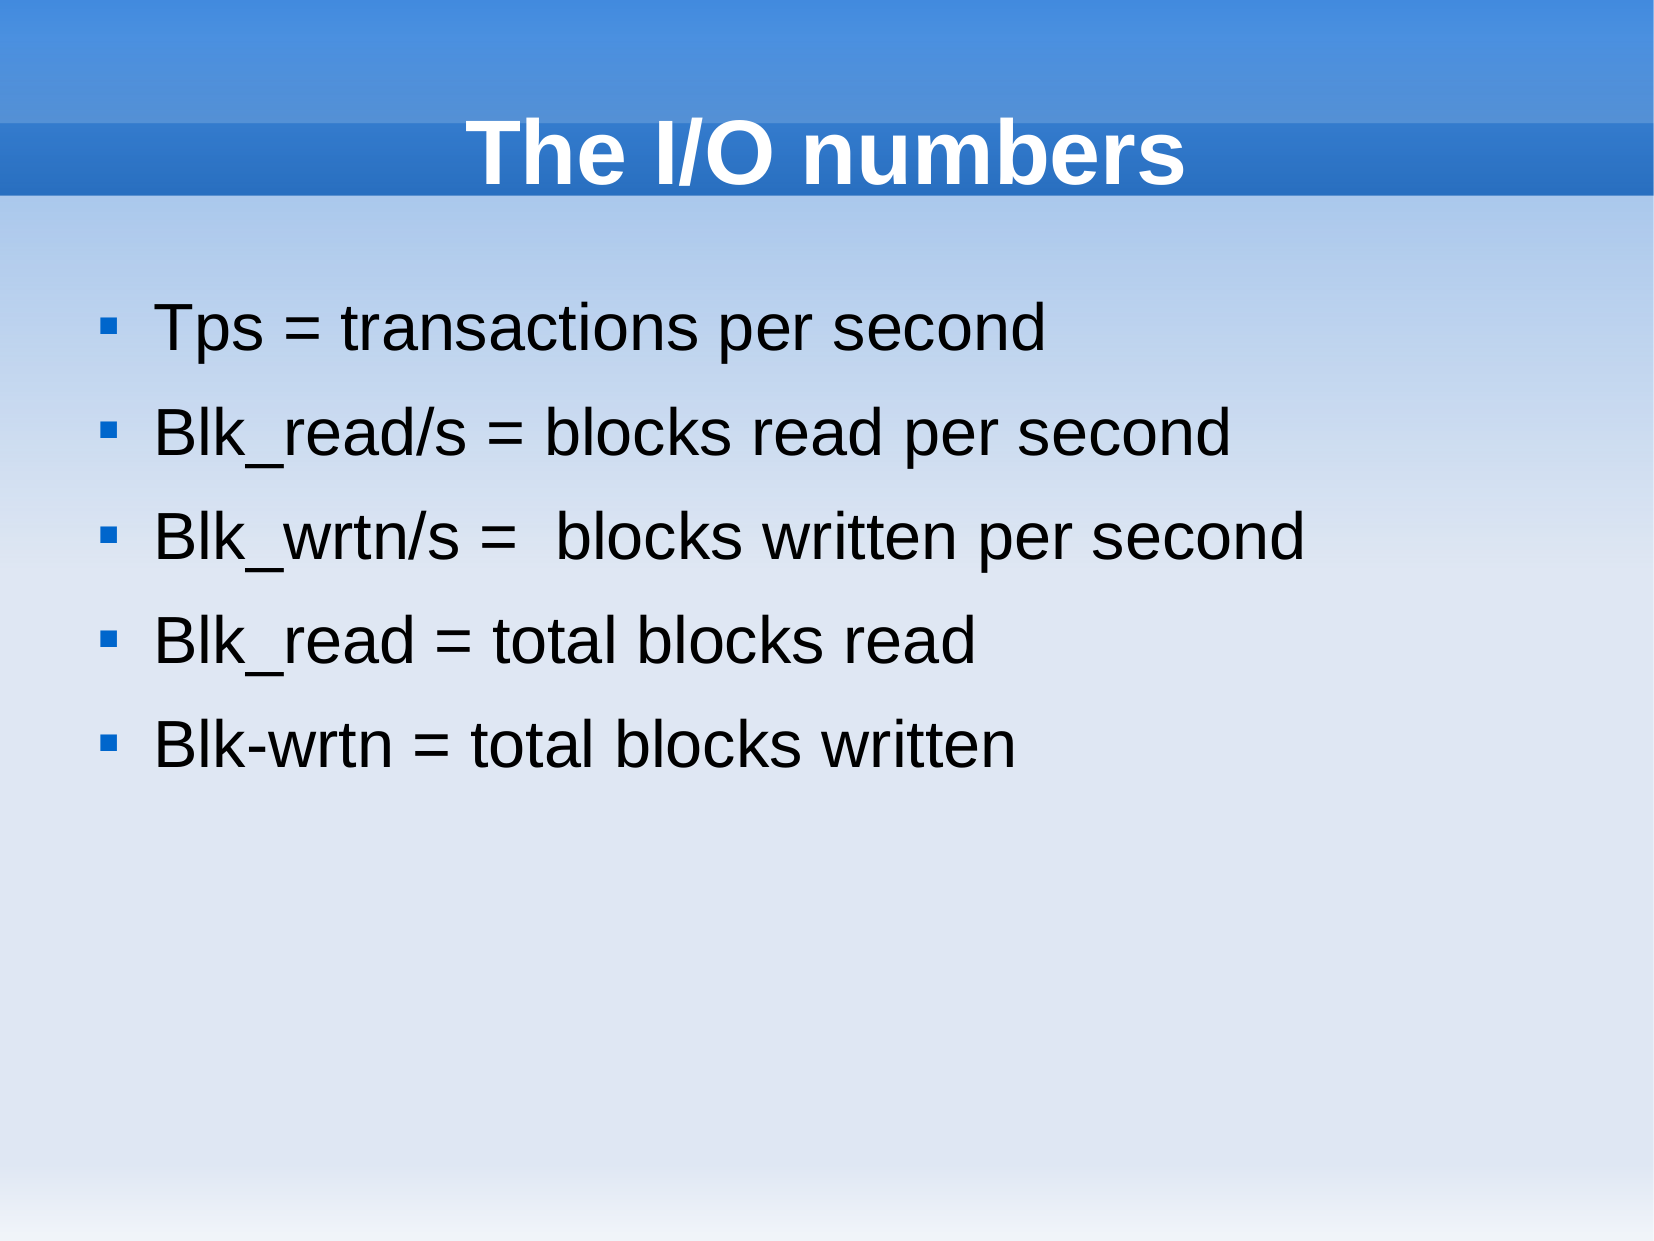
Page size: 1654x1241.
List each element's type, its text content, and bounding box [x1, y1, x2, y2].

title The I/O numbers [82, 56, 1571, 250]
list Tps = transactions per second Blk_read/s = blocks read per second Blk_wrtn/s = blocks written per second Blk_read = total blocks read Blk-wrtn = total blocks written [82, 290, 1571, 1109]
picture [0, 0, 1654, 1241]
